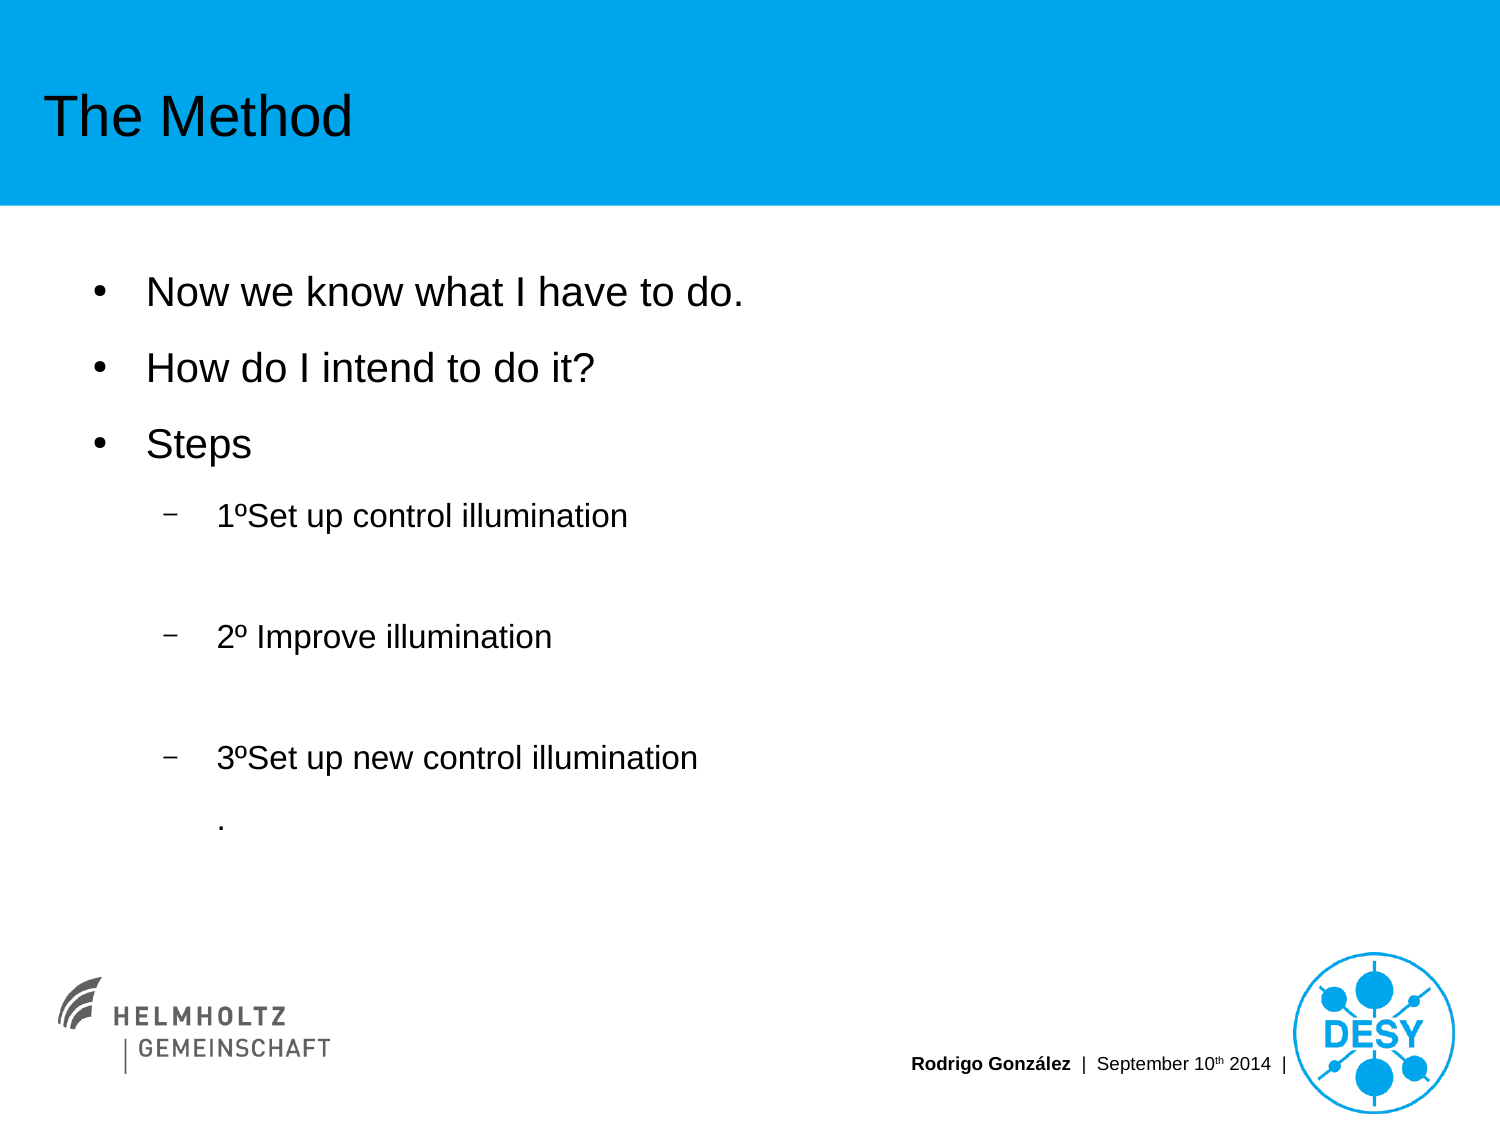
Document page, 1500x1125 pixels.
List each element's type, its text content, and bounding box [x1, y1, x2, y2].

picture [58, 977, 330, 1074]
list Now we know what I have to do. How do I intend to do it? Steps 1ºSet up control illumination 2º Improve illumination 3ºSet up new control illumination . [75, 269, 1425, 1012]
title The Method [43, 11, 1441, 220]
picture [1297, 976, 1452, 1111]
picture [1391, 948, 1466, 1114]
picture [1290, 1012, 1358, 1114]
